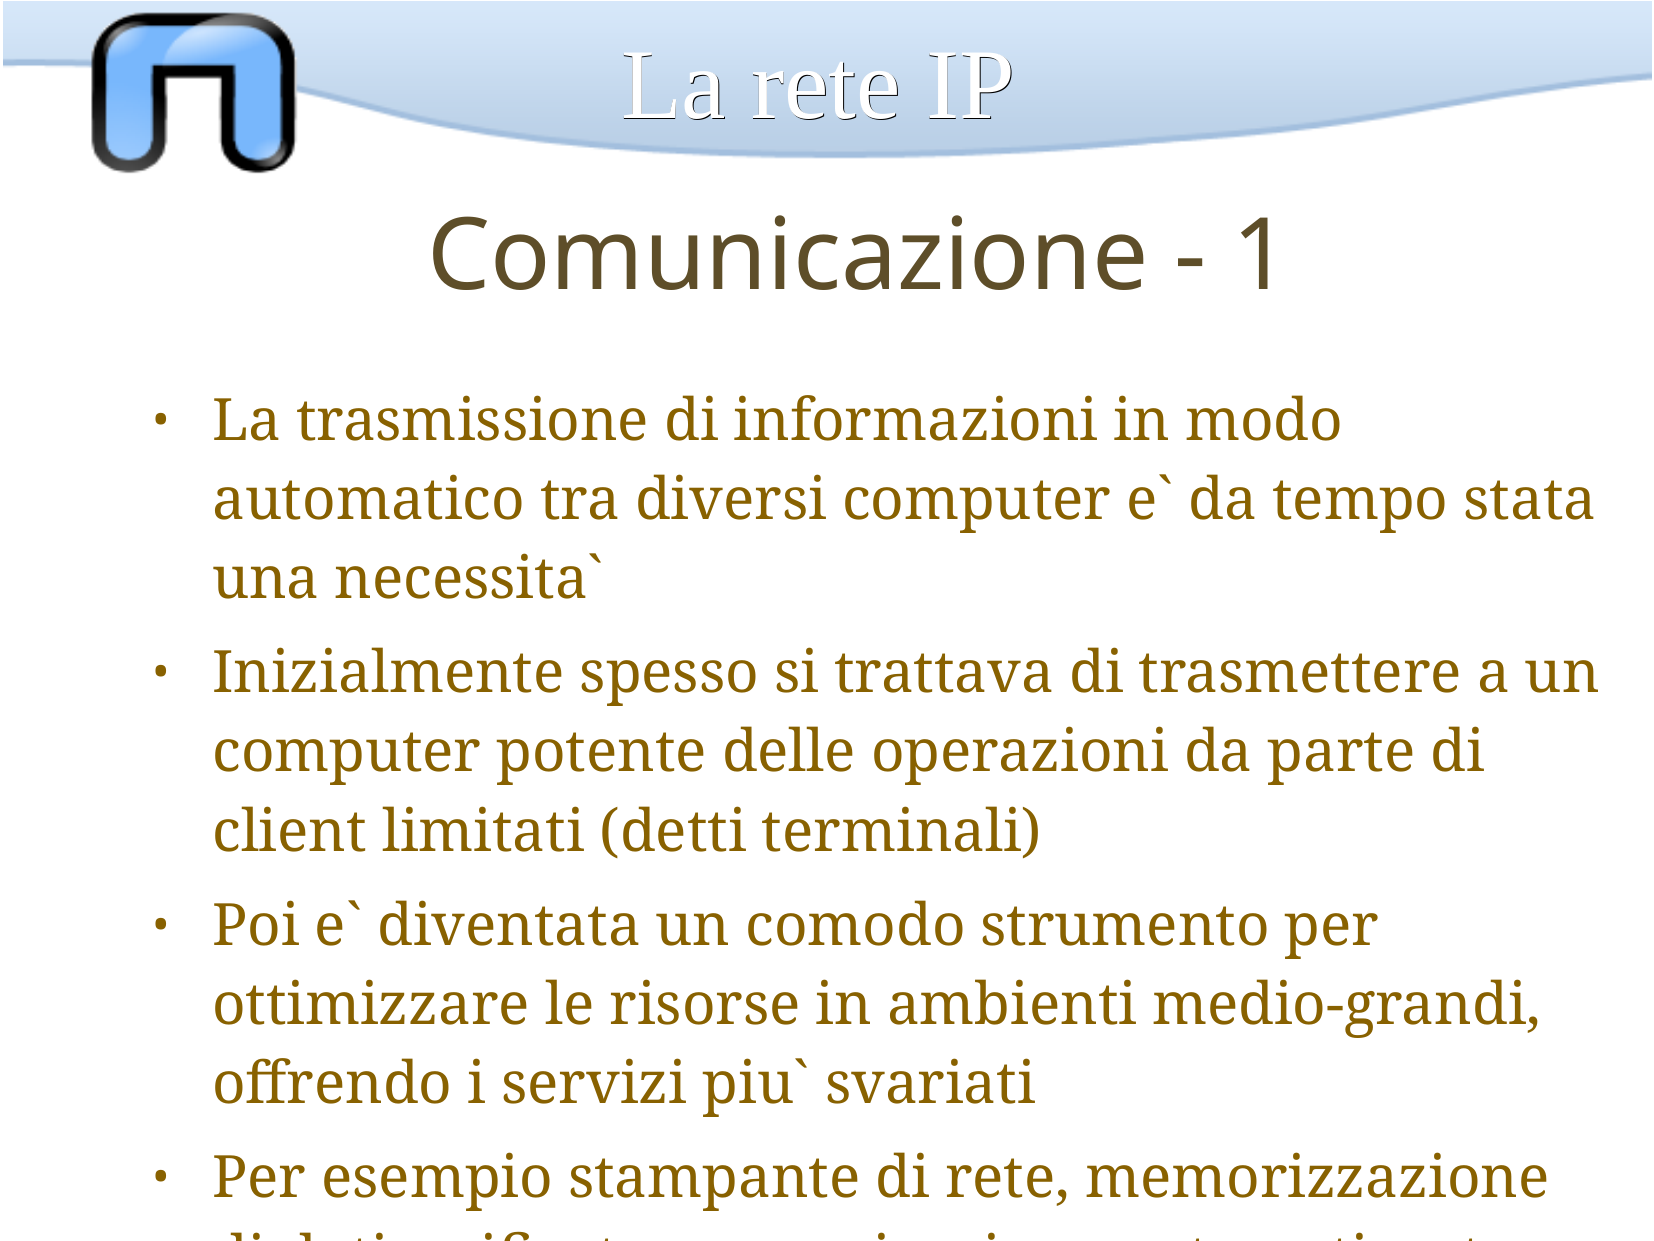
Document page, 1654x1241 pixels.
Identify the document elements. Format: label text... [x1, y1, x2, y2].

title Comunicazione - 1 [120, 211, 1598, 377]
picture [0, 0, 1654, 1241]
list La trasmissione di informazioni in modo automatico tra diversi computer e` da tempo stata una necessita` Inizialmente spesso si trattava di trasmettere a un computer potente delle operazioni da parte di client limitati (detti terminali) Poi e` diventata un comodo strumento per ottimizzare le risorse in ambienti medio-grandi, offrendo i servizi piu` svariati Per esempio stampante di rete, memorizzazione di dati unificata, comunicazione automatizzata [118, 377, 1609, 1241]
text_box La rete IP [573, 29, 1063, 178]
